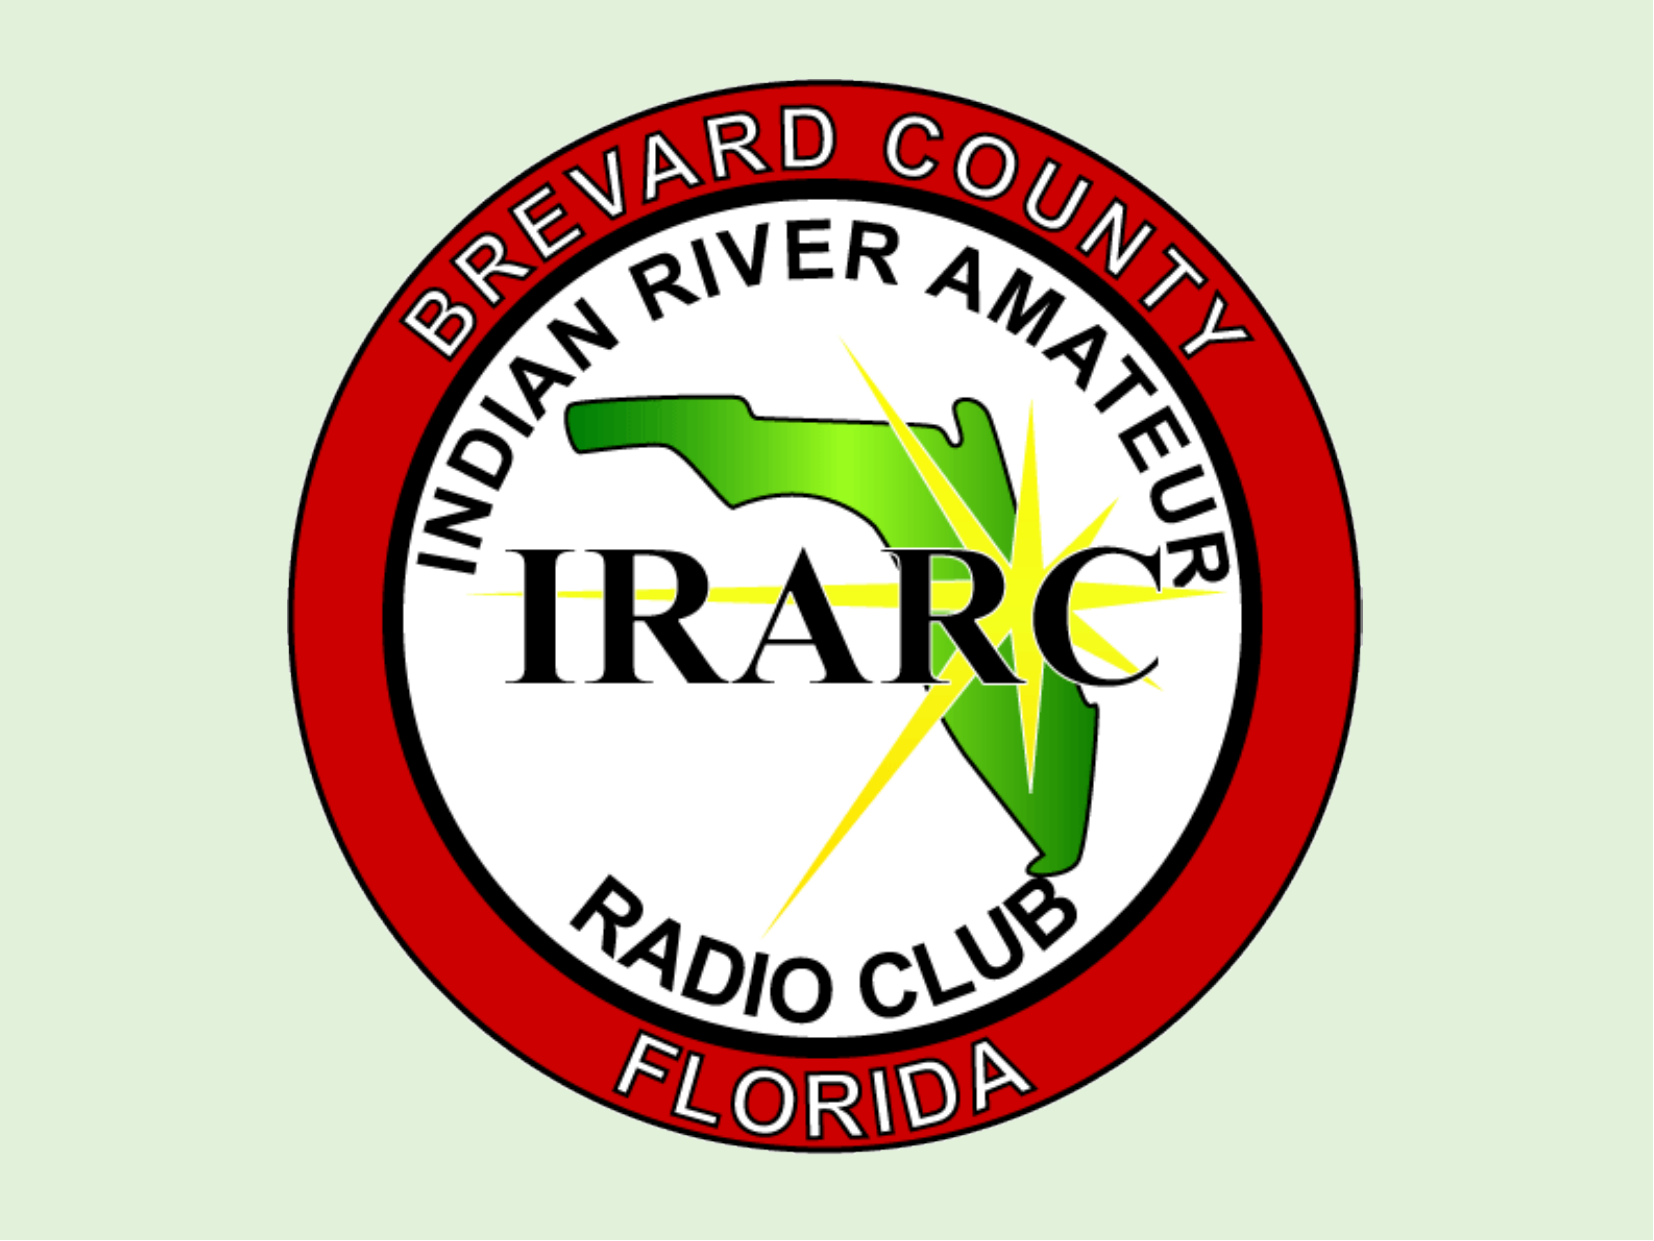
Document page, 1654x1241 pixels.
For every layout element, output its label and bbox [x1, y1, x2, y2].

picture [287, 79, 1363, 1159]
